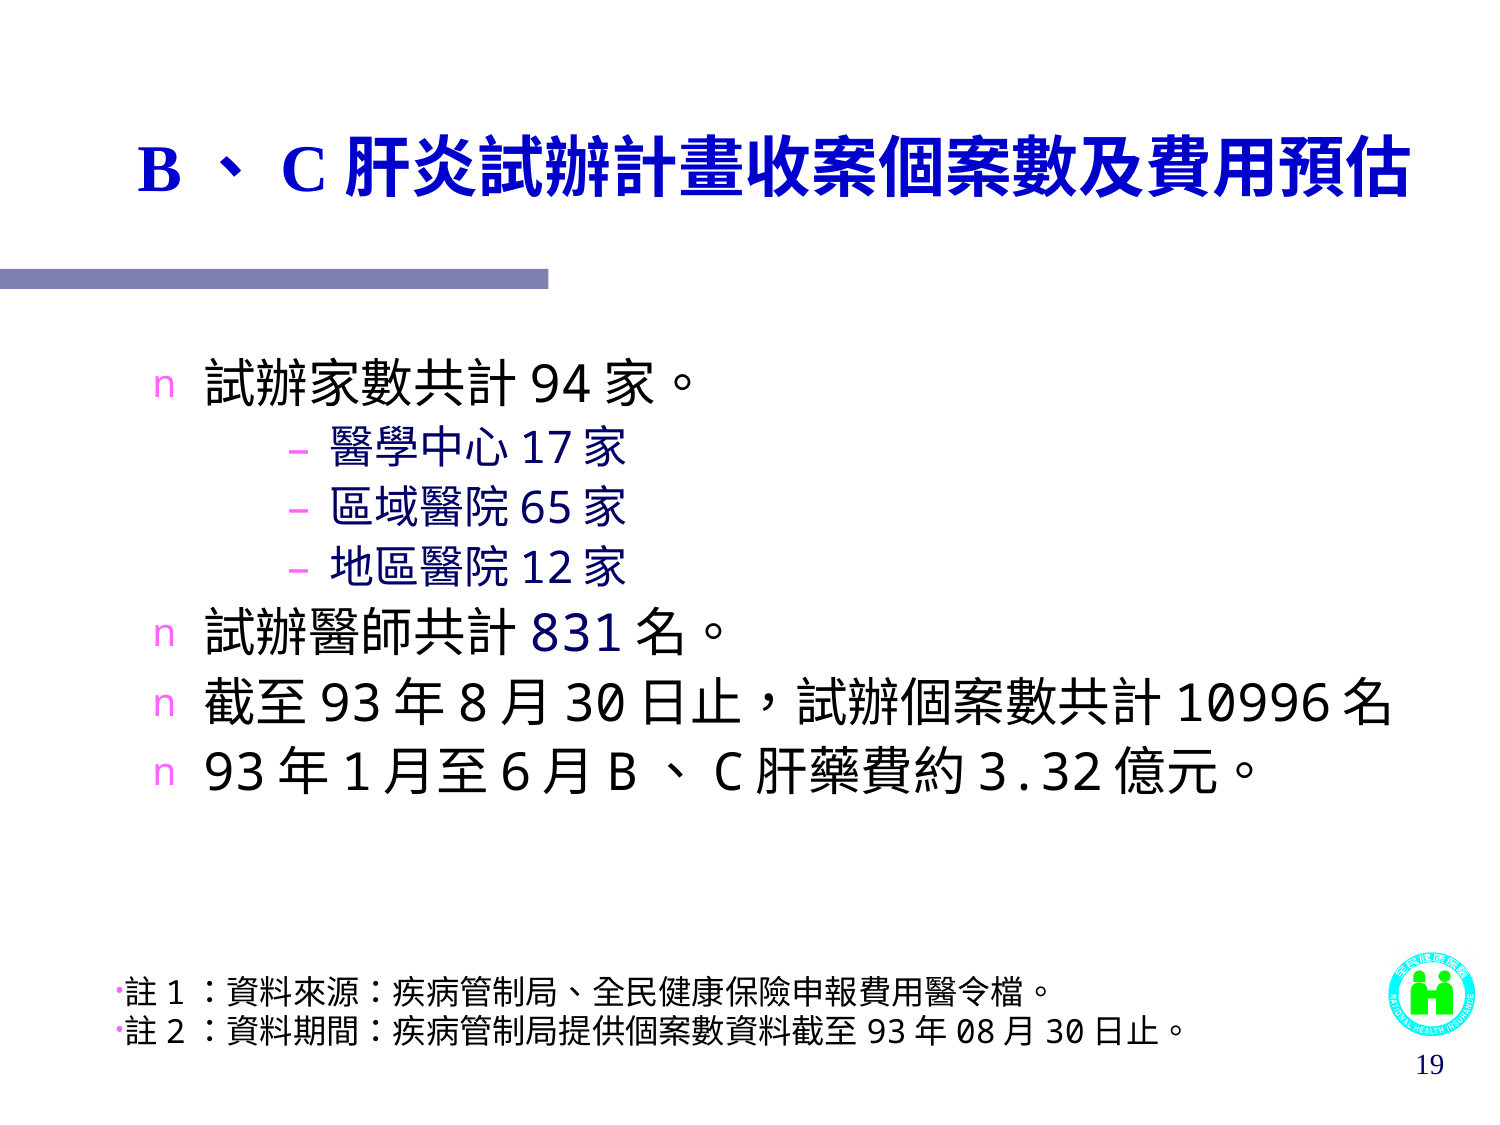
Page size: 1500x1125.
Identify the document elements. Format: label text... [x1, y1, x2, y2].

text_box 註1：資料來源：疾病管制局、全民健康保險申報費用醫令檔。 註2：資料期間：疾病管制局提供個案數資料截至93年08月30日止。 [99, 975, 1300, 1057]
list 試辦家數共計94家。 醫學中心17家 區域醫院65家 地區醫院12家 試辦醫師共計831名。 截至93年8月30日止，試辦個案數共計10996名 93年1月至6月B、C肝藥費約3.32億元。 [137, 350, 1413, 888]
text_box [1400, 1037, 1476, 1125]
title B、C肝炎試辦計畫收案個案數及費用預估 [112, 62, 1438, 213]
